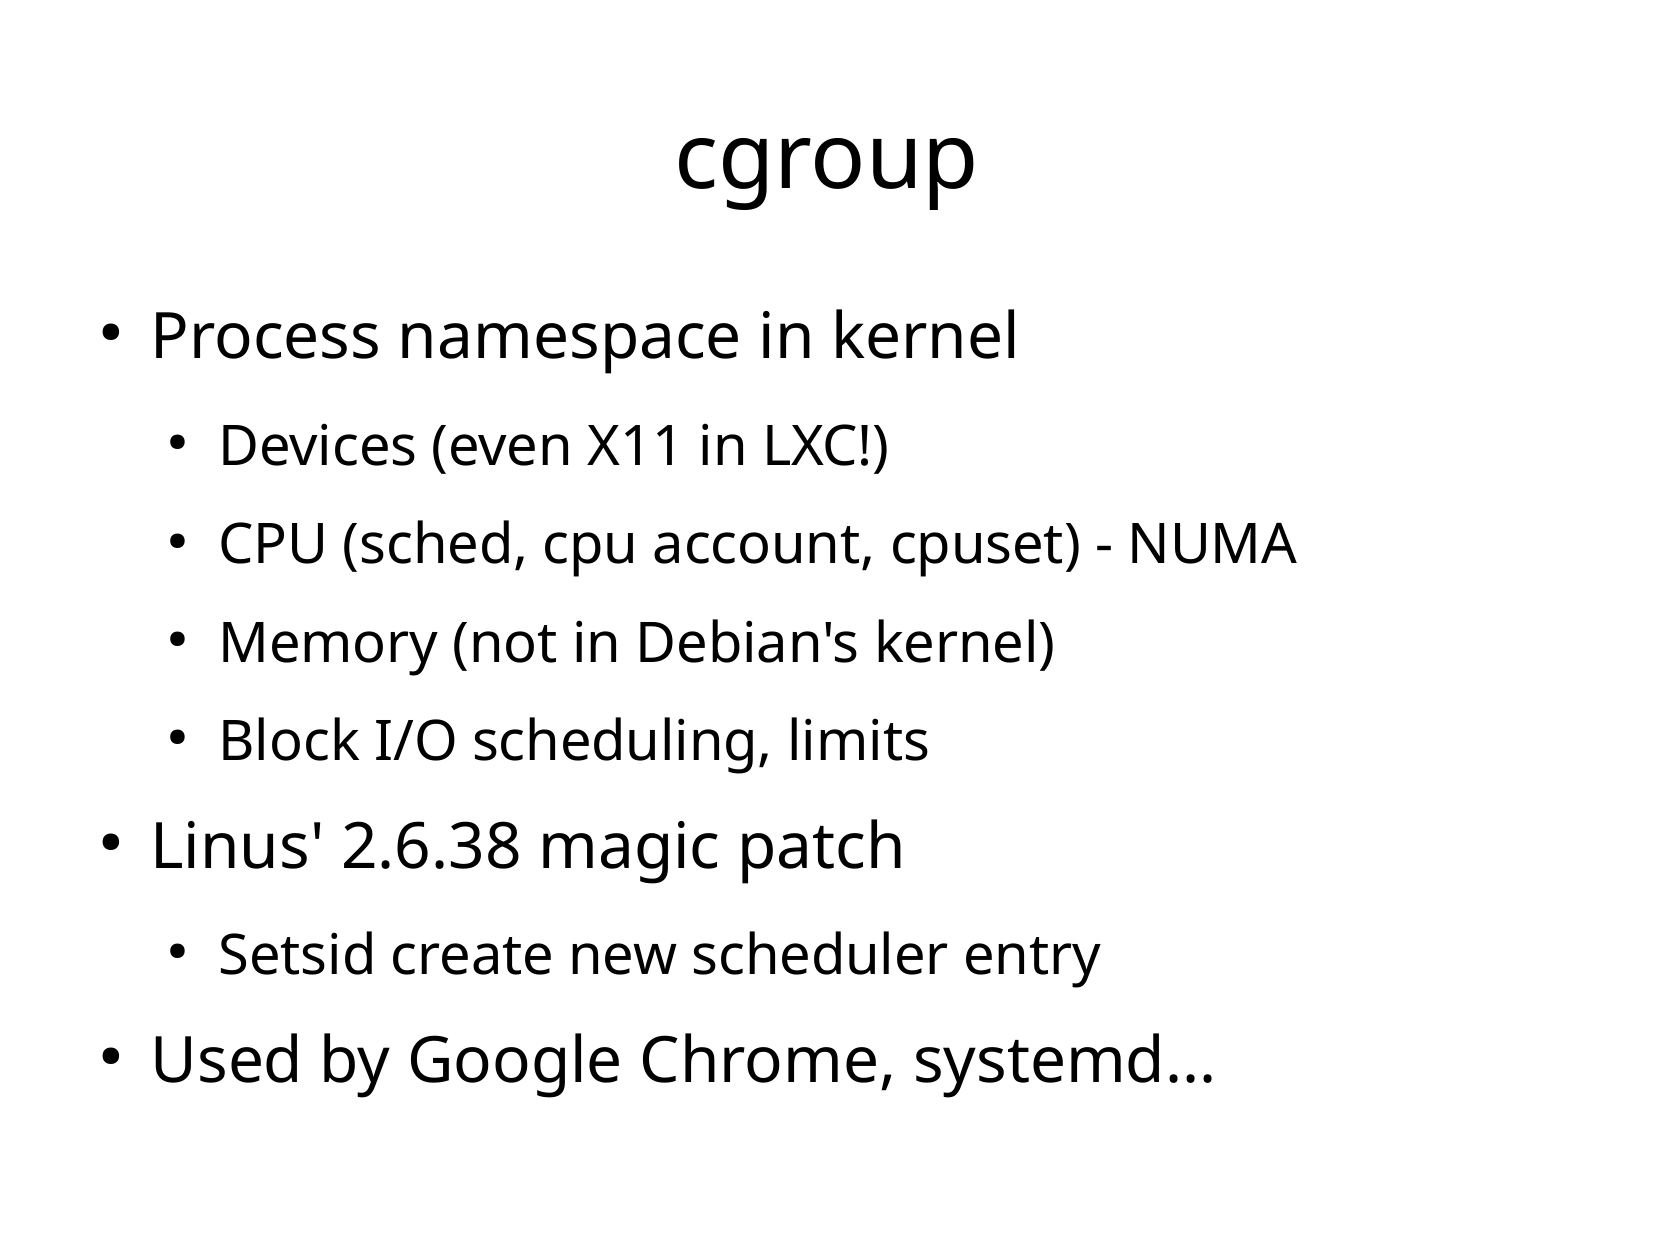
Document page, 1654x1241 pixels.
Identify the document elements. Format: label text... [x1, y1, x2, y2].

list Process namespace in kernel Devices (even X11 in LXC!) CPU (sched, cpu account, cpuset) - NUMA Memory (not in Debian's kernel) Block I/O scheduling, limits Linus' 2.6.38 magic patch Setsid create new scheduler entry Used by Google Chrome, systemd... [82, 290, 1571, 1109]
title cgroup [82, 49, 1571, 257]
